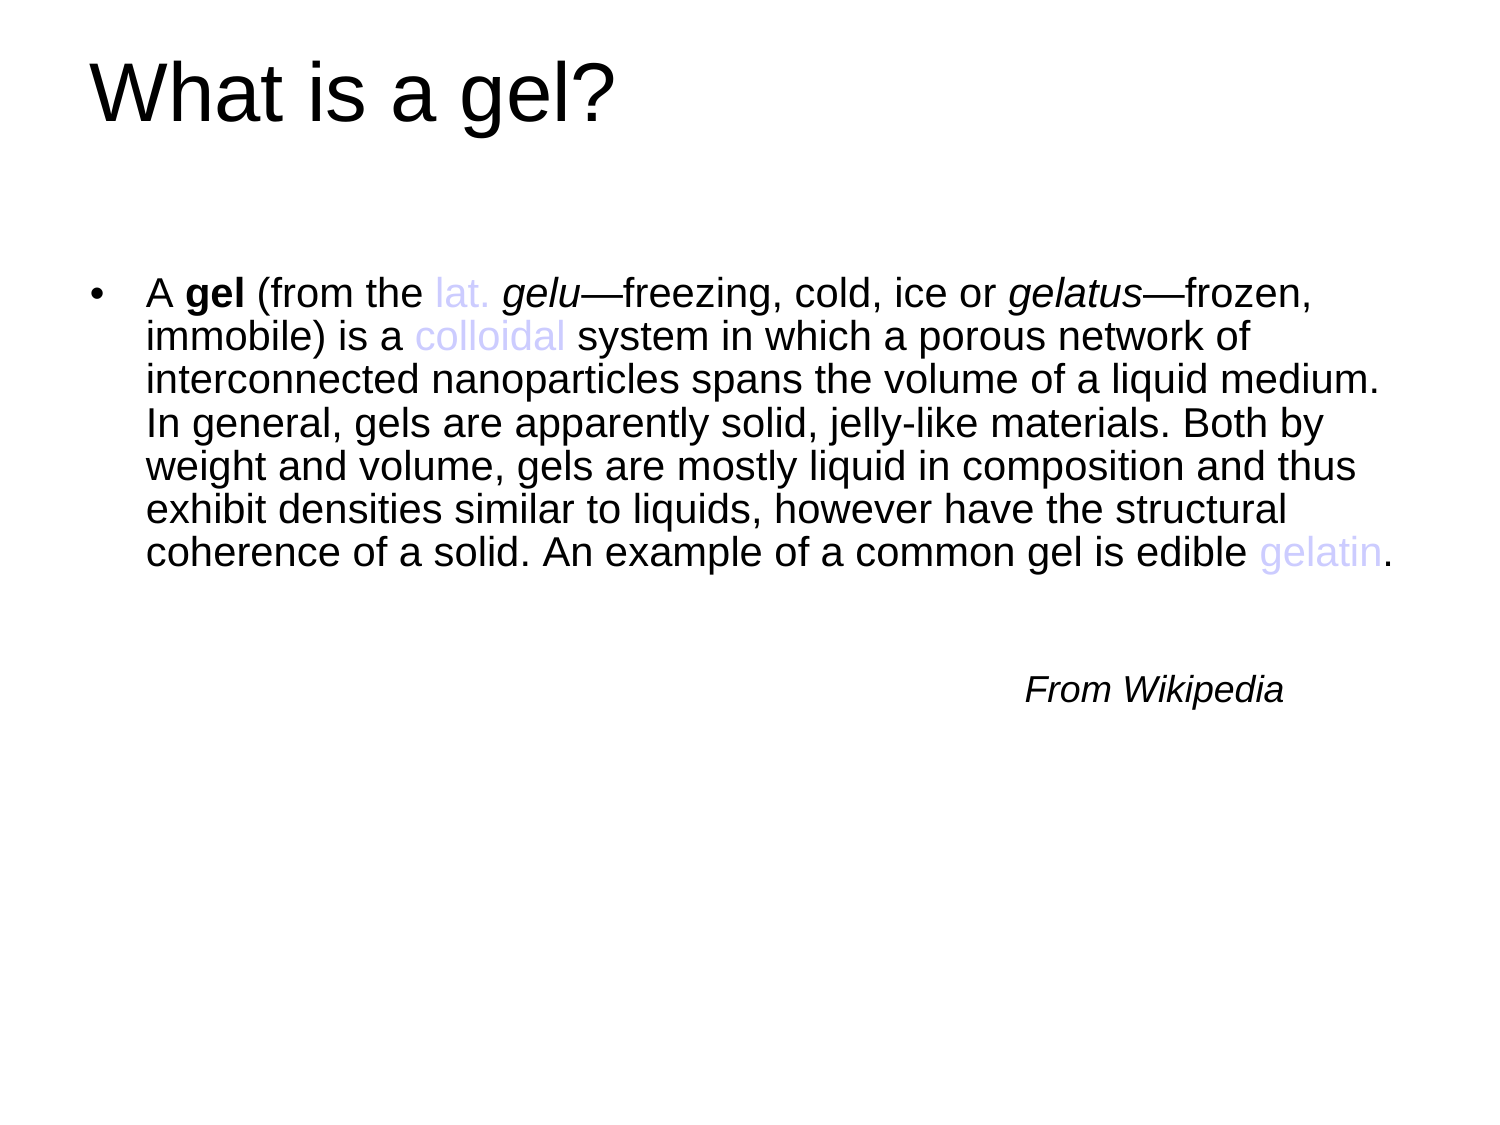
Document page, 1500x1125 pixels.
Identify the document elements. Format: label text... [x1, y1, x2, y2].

title What is a gel? [75, 34, 1426, 243]
text_box From Wikipedia [1009, 656, 1353, 718]
list A gel (from the lat. gelu—freezing, cold, ice or gelatus—frozen, immobile) is a colloidal system in which a porous network of interconnected nanoparticles spans the volume of a liquid medium. In general, gels are apparently solid, jelly-like materials. Both by weight and volume, gels are mostly liquid in composition and thus exhibit densities similar to liquids, however have the structural coherence of a solid. An example of a common gel is edible gelatin. [75, 262, 1426, 1006]
